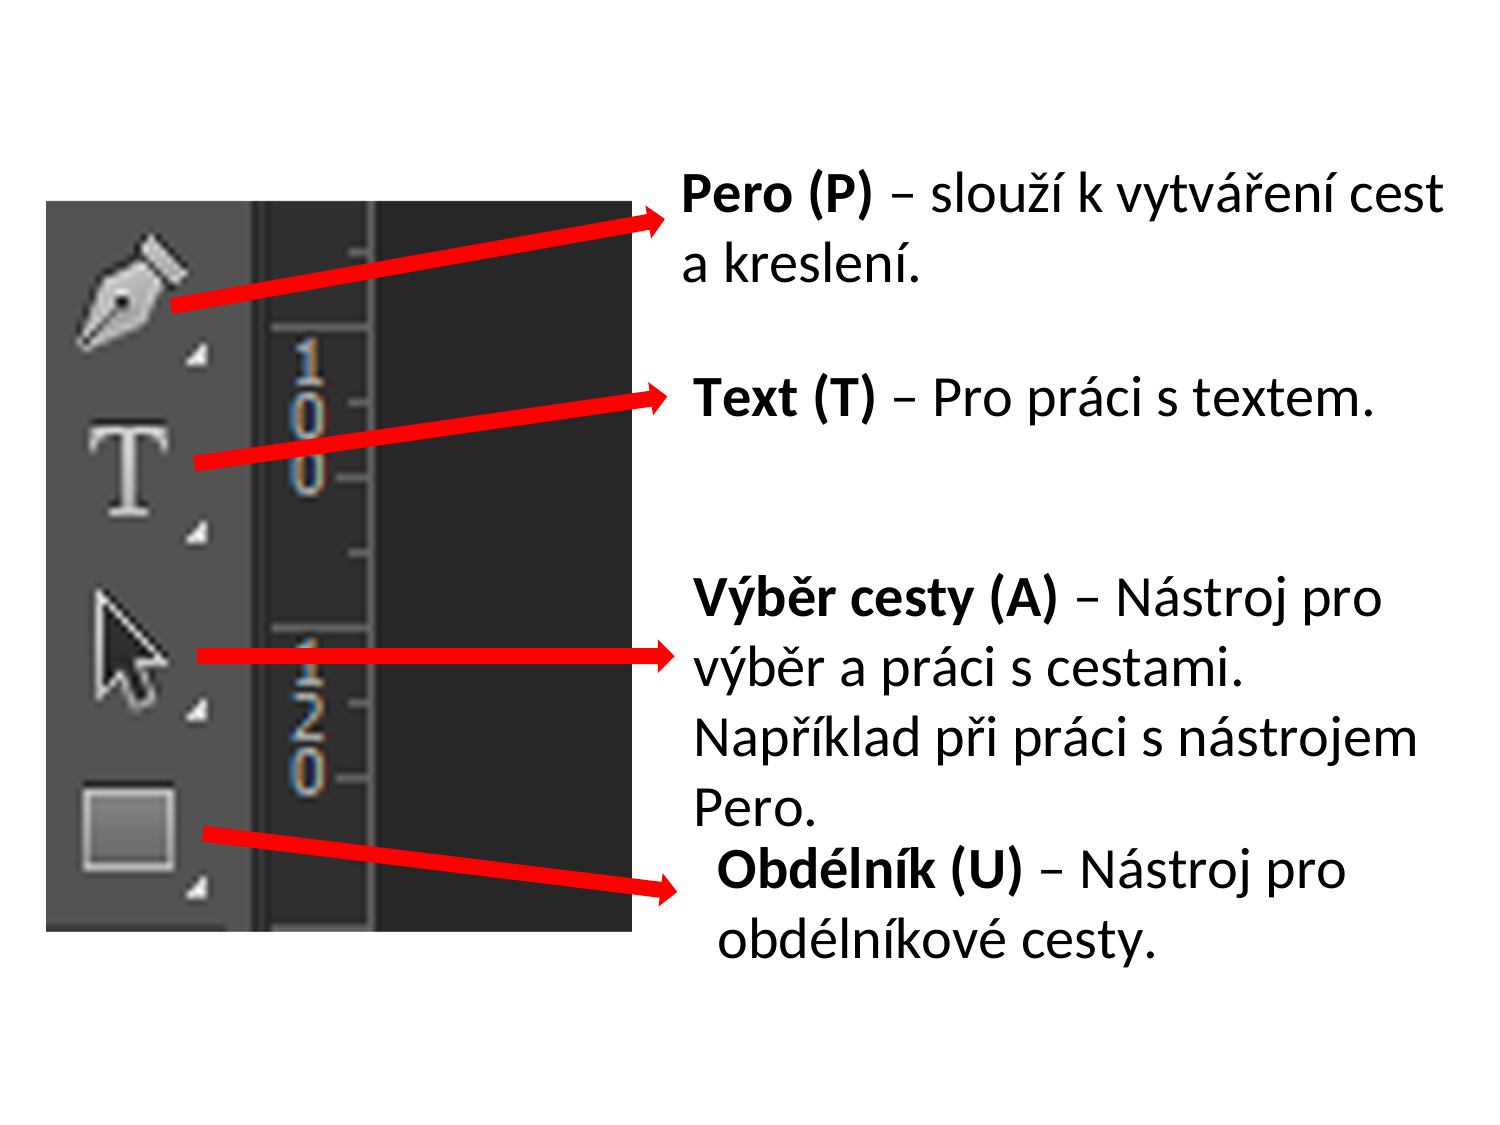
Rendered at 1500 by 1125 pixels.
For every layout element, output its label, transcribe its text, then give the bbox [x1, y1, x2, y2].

text_box [195, 386, 665, 470]
text_box Obdélník (U) – Nástroj pro obdélníkové cesty. [702, 822, 1395, 978]
text_box [199, 644, 672, 668]
text_box Pero (P) – slouží k vytváření cest a kreslení. [667, 146, 1483, 302]
picture [46, 140, 632, 968]
text_box Text (T) – Pro práci s textem. [679, 350, 1453, 436]
text_box Výběr cesty (A) – Nástroj pro výběr a práci s cestami. Například při práci s nástrojem Pero. [679, 550, 1483, 847]
text_box [204, 828, 675, 902]
text_box [172, 210, 662, 312]
